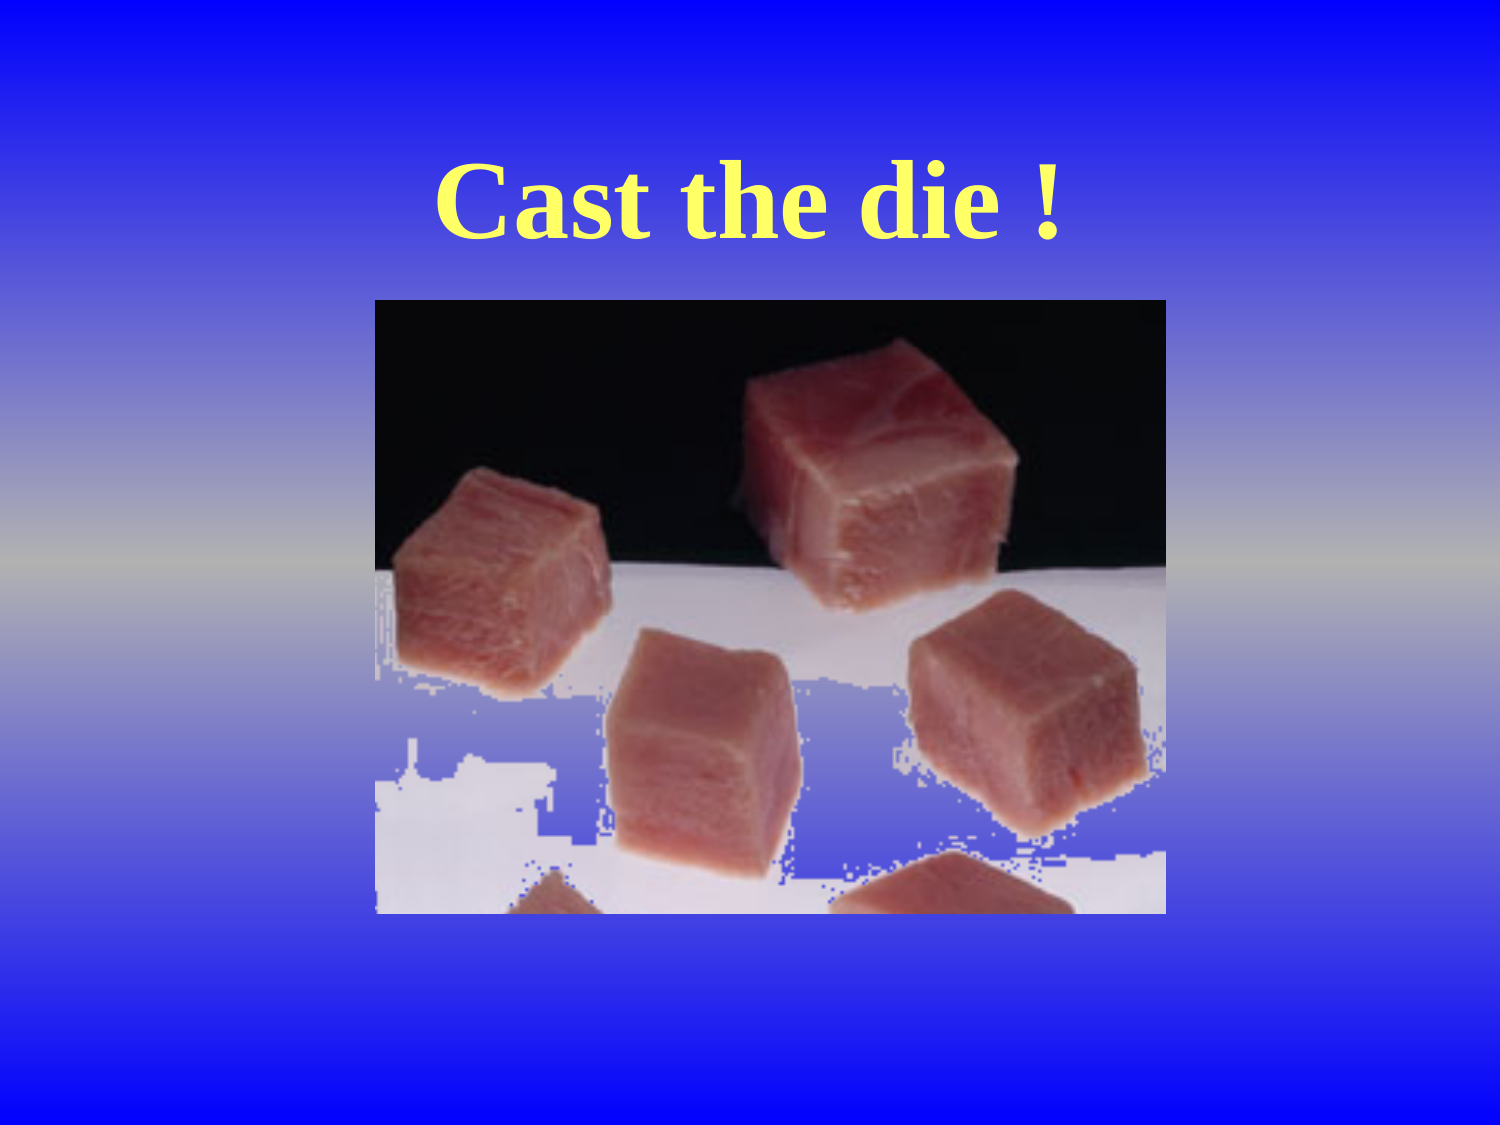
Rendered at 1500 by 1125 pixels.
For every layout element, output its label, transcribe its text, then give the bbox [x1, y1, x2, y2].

title Cast the die ! [112, 99, 1388, 288]
picture [375, 299, 1166, 914]
